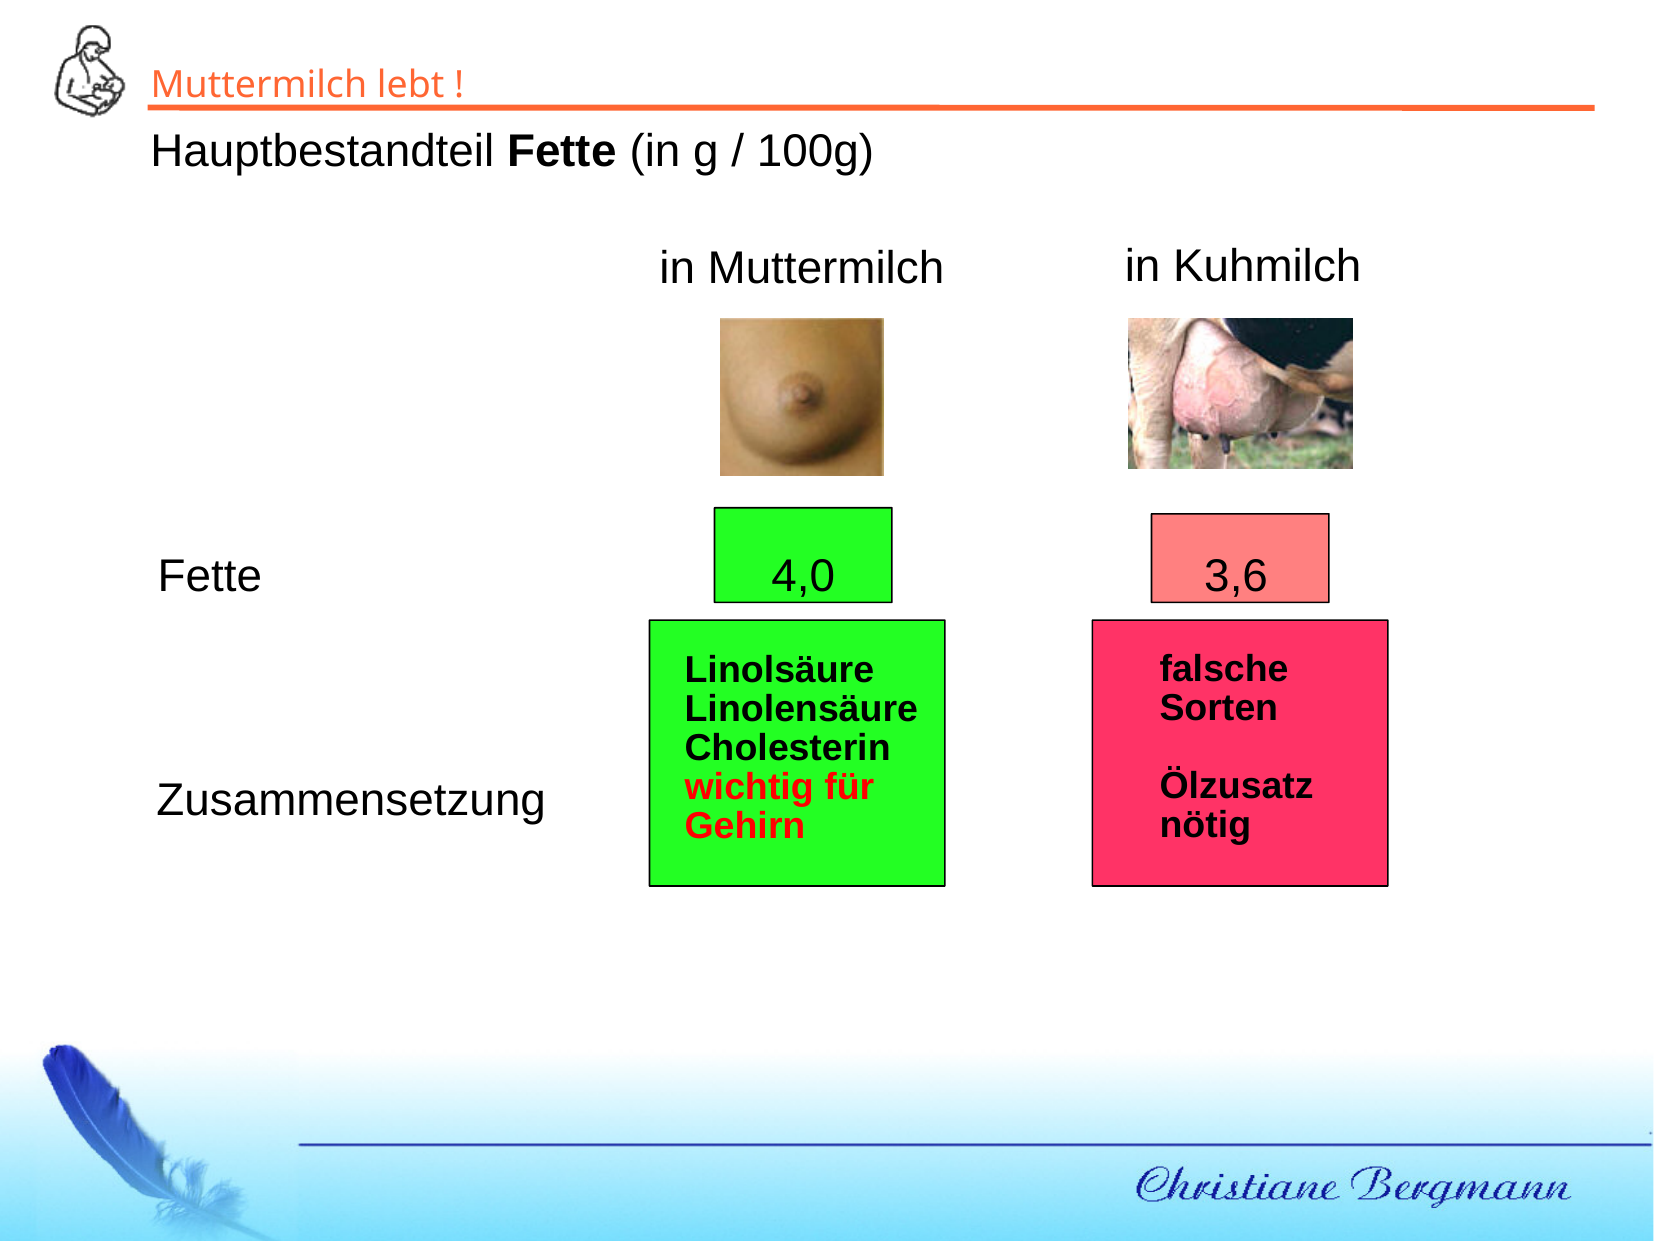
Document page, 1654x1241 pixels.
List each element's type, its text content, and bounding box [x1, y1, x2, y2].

picture [0, 1033, 1654, 1241]
text_box Zusammensetzung [141, 770, 591, 833]
picture [720, 318, 884, 476]
text_box Linolsäure Linolensäure Cholesterin wichtig für Gehirn [669, 643, 934, 854]
text_box [649, 620, 945, 887]
text_box [1151, 513, 1329, 545]
text_box Muttermilch lebt ! [135, 41, 531, 117]
text_box falsche Sorten Ölzusatz nötig [1144, 642, 1329, 854]
text_box in Kuhmilch [1110, 236, 1465, 299]
text_box [714, 507, 892, 545]
text_box in Muttermilch [644, 238, 993, 301]
text_box Hauptbestandteil Fette (in g / 100g) [135, 120, 1034, 184]
picture [54, 24, 130, 119]
picture [1128, 318, 1353, 470]
text_box Fette 4,0 3,6 [142, 545, 1477, 609]
text_box [1092, 620, 1388, 887]
